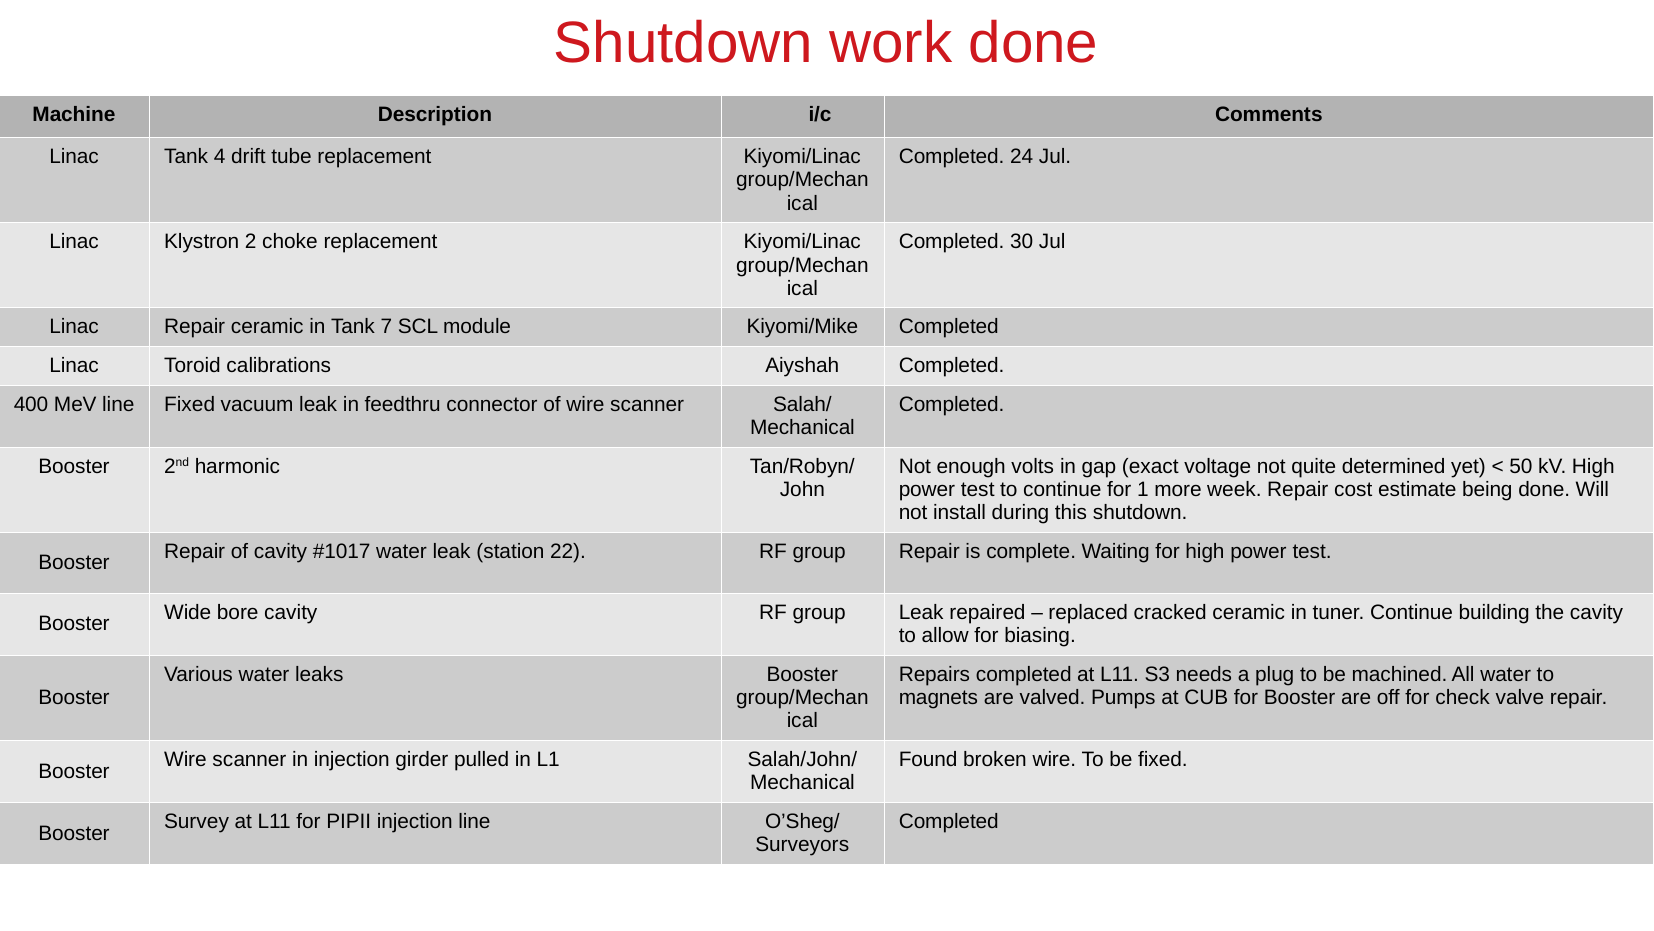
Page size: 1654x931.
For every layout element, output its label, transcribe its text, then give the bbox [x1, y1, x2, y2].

table_cell Found broken wire. To be fixed. [885, 741, 1653, 802]
table_cell Wide bore cavity [150, 594, 721, 655]
table_cell Completed. 24 Jul. [885, 138, 1653, 222]
table_cell Linac [0, 308, 149, 346]
table_cell Leak repaired – replaced cracked ceramic in tuner. Continue building the cavity to allow for biasing. [885, 594, 1653, 655]
table_header i/c [722, 96, 884, 137]
table_cell Repair of cavity #1017 water leak (station 22). [150, 533, 721, 593]
table_cell Completed [885, 803, 1653, 864]
table_cell Linac [0, 138, 149, 222]
table_cell Repair ceramic in Tank 7 SCL module [150, 308, 721, 346]
table_cell Fixed vacuum leak in feedthru connector of wire scanner [150, 386, 721, 447]
table_cell 400 MeV line [0, 386, 149, 447]
table_cell Linac [0, 223, 149, 307]
table_cell RF group [722, 533, 884, 593]
table_cell O’Sheg/Surveyors [722, 803, 884, 864]
table_cell Completed [885, 308, 1653, 346]
table_cell Booster [0, 594, 149, 655]
table_cell RF group [722, 594, 884, 655]
table_cell Tan/Robyn/John [722, 448, 884, 532]
table_cell Linac [0, 347, 149, 385]
table_cell Wire scanner in injection girder pulled in L1 [150, 741, 721, 802]
table_cell Survey at L11 for PIPII injection line [150, 803, 721, 864]
table_cell Booster [0, 803, 149, 864]
table_cell Kiyomi/Linac group/Mechanical [722, 138, 884, 222]
table_cell Booster [0, 656, 149, 740]
table_cell Completed. 30 Jul [885, 223, 1653, 307]
table_cell Kiyomi/Mike [722, 308, 884, 346]
table_cell Various water leaks [150, 656, 721, 740]
table_cell Salah/John/Mechanical [722, 741, 884, 802]
table_cell Completed. [885, 347, 1653, 385]
table_cell Klystron 2 choke replacement [150, 223, 721, 307]
table_cell Repairs completed at L11. S3 needs a plug to be machined. All water to magnets are valved. Pumps at CUB for Booster are off for check valve repair. [885, 656, 1653, 740]
table_cell Booster group/Mechanical [722, 656, 884, 740]
table_cell Kiyomi/Linac group/Mechanical [722, 223, 884, 307]
table_cell Completed. [885, 386, 1653, 447]
table_cell 2nd harmonic [150, 448, 721, 532]
title Shutdown work done [82, 2, 1571, 83]
table_cell Aiyshah [722, 347, 884, 385]
table_cell Salah/Mechanical [722, 386, 884, 447]
table_cell Booster [0, 533, 149, 593]
table_cell Toroid calibrations [150, 347, 721, 385]
table_header Comments [885, 96, 1653, 137]
table_cell Booster [0, 741, 149, 802]
table_cell Repair is complete. Waiting for high power test. [885, 533, 1653, 593]
table_header Description [150, 96, 721, 137]
table_cell Not enough volts in gap (exact voltage not quite determined yet) < 50 kV. High power test to continue for 1 more week. Repair cost estimate being done. Will not install during this shutdown. [885, 448, 1653, 532]
table_cell Tank 4 drift tube replacement [150, 138, 721, 222]
table_cell Booster [0, 448, 149, 532]
table_header Machine [0, 96, 149, 137]
